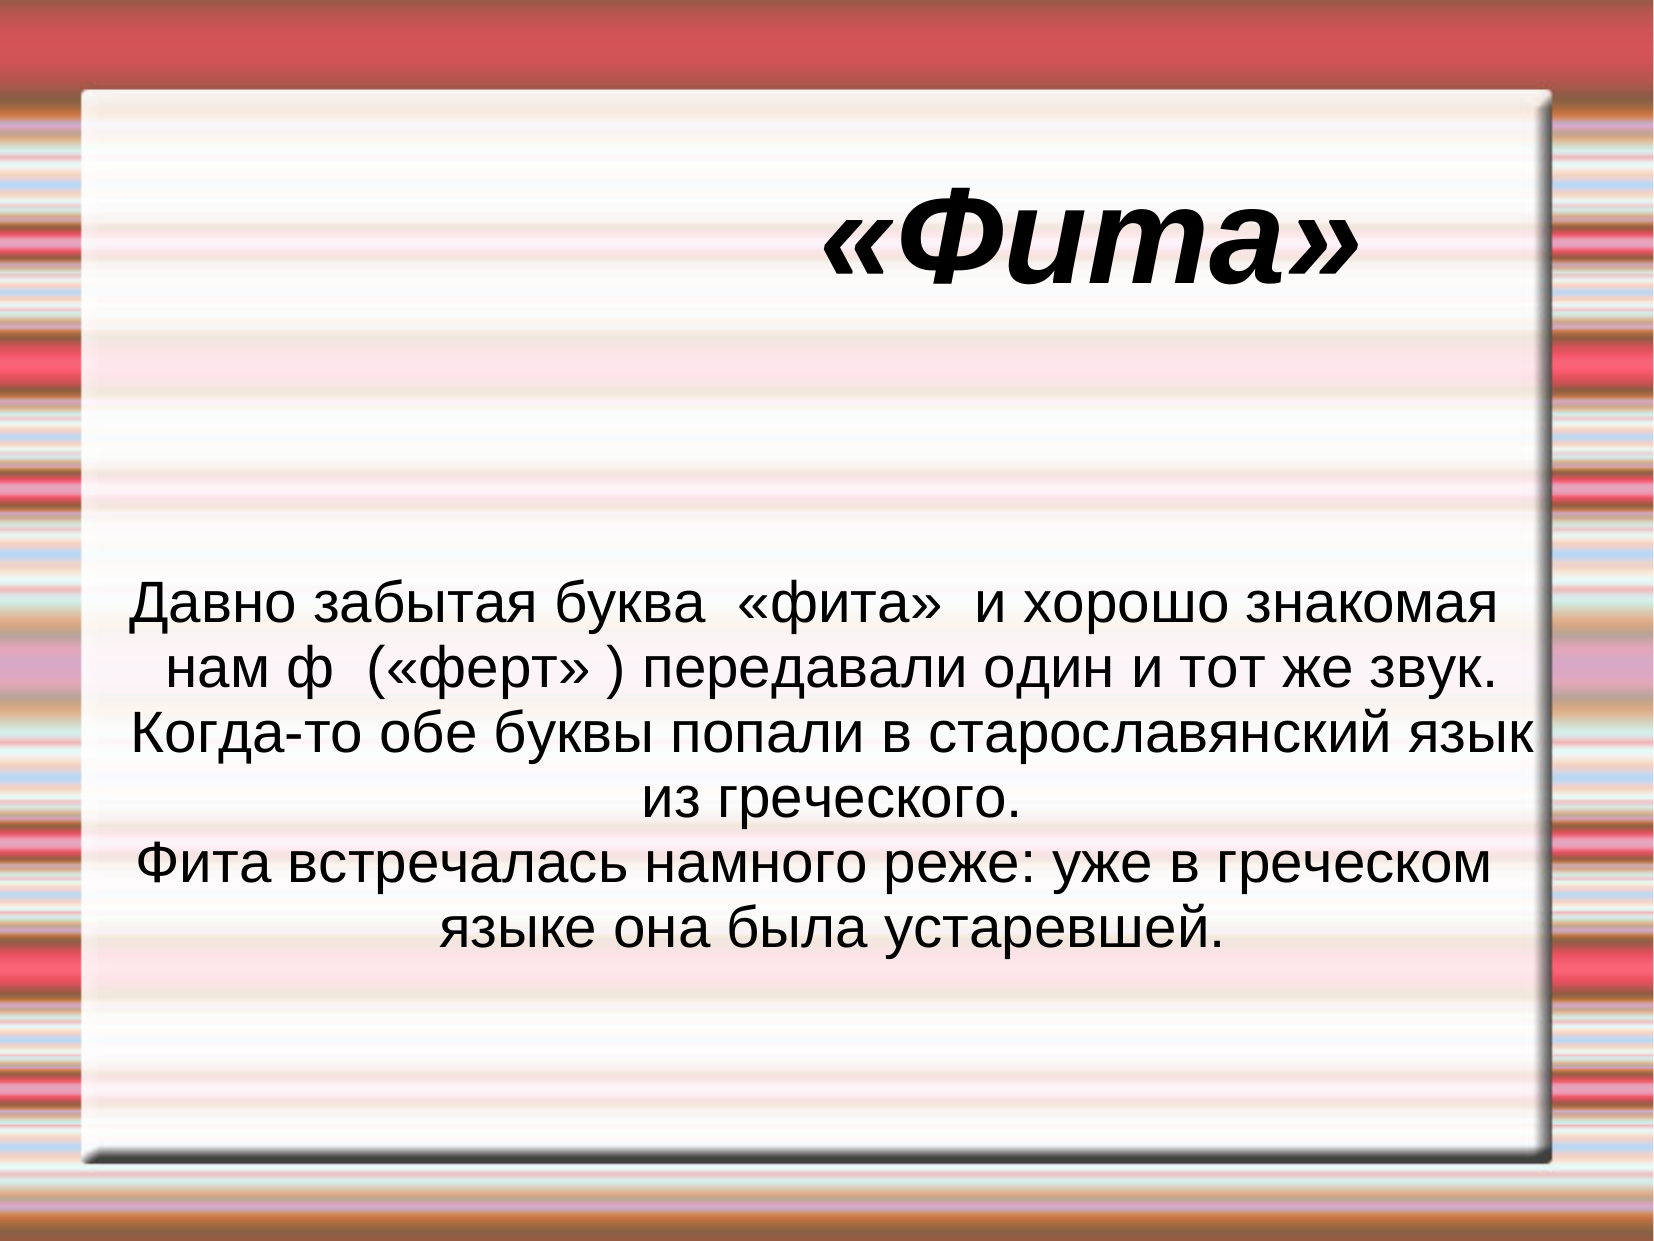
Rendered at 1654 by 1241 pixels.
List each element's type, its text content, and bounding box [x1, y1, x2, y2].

subtitle Давно забытая буква «фита» и хорошо знакомая нам ф («ферт» ) передавали один и тот же звук. Когда-то обе буквы попали в старославянский язык из греческого. Фита встречалась намного реже: уже в греческом языке она была устаревшей. [59, 442, 1536, 1152]
picture [0, 0, 1654, 1241]
title «Фита» [649, 59, 1534, 414]
